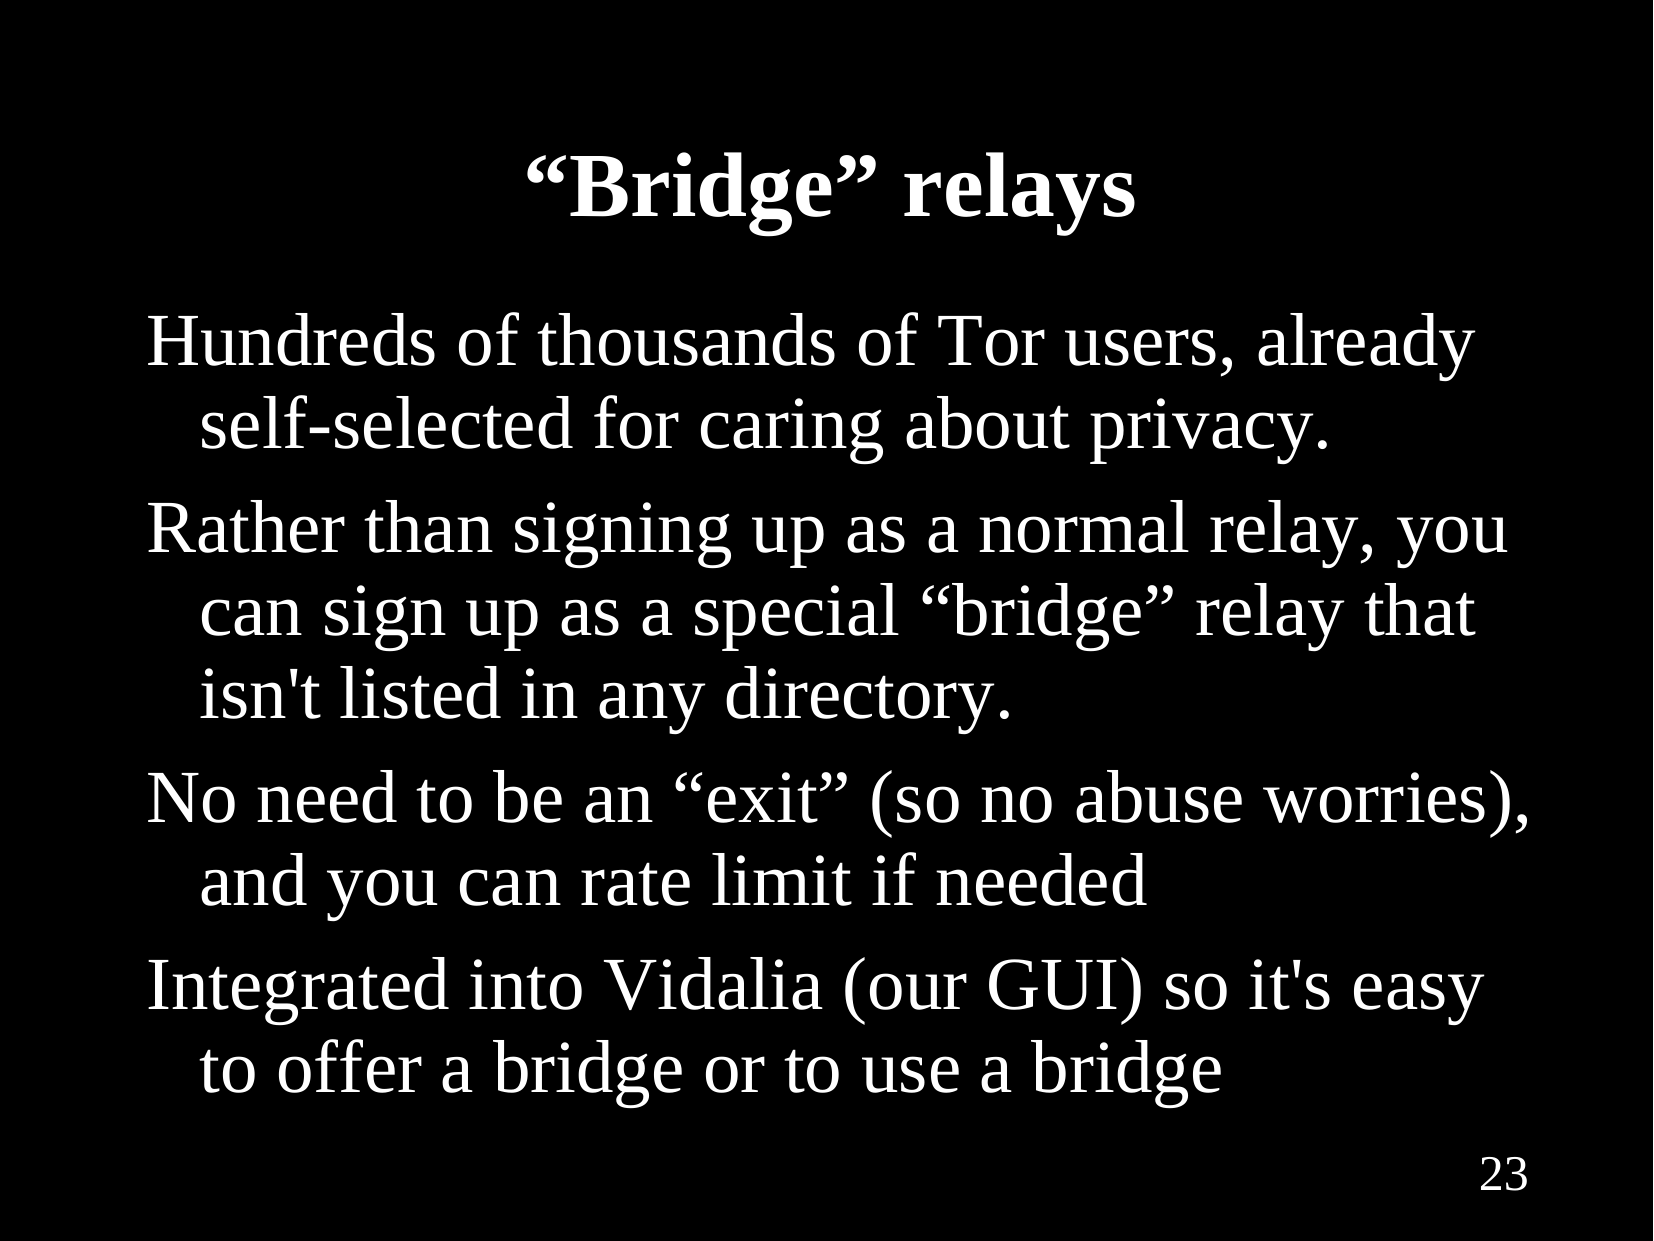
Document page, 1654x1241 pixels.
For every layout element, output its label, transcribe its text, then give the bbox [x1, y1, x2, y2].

title “Bridge” relays [125, 81, 1537, 289]
list Hundreds of thousands of Tor users, already self-selected for caring about privacy. Rather than signing up as a normal relay, you can sign up as a special “bridge” relay that isn't listed in any directory. No need to be an “exit” (so no abuse worries), and you can rate limit if needed Integrated into Vidalia (our GUI) so it's easy to offer a bridge or to use a bridge [128, 298, 1541, 1109]
